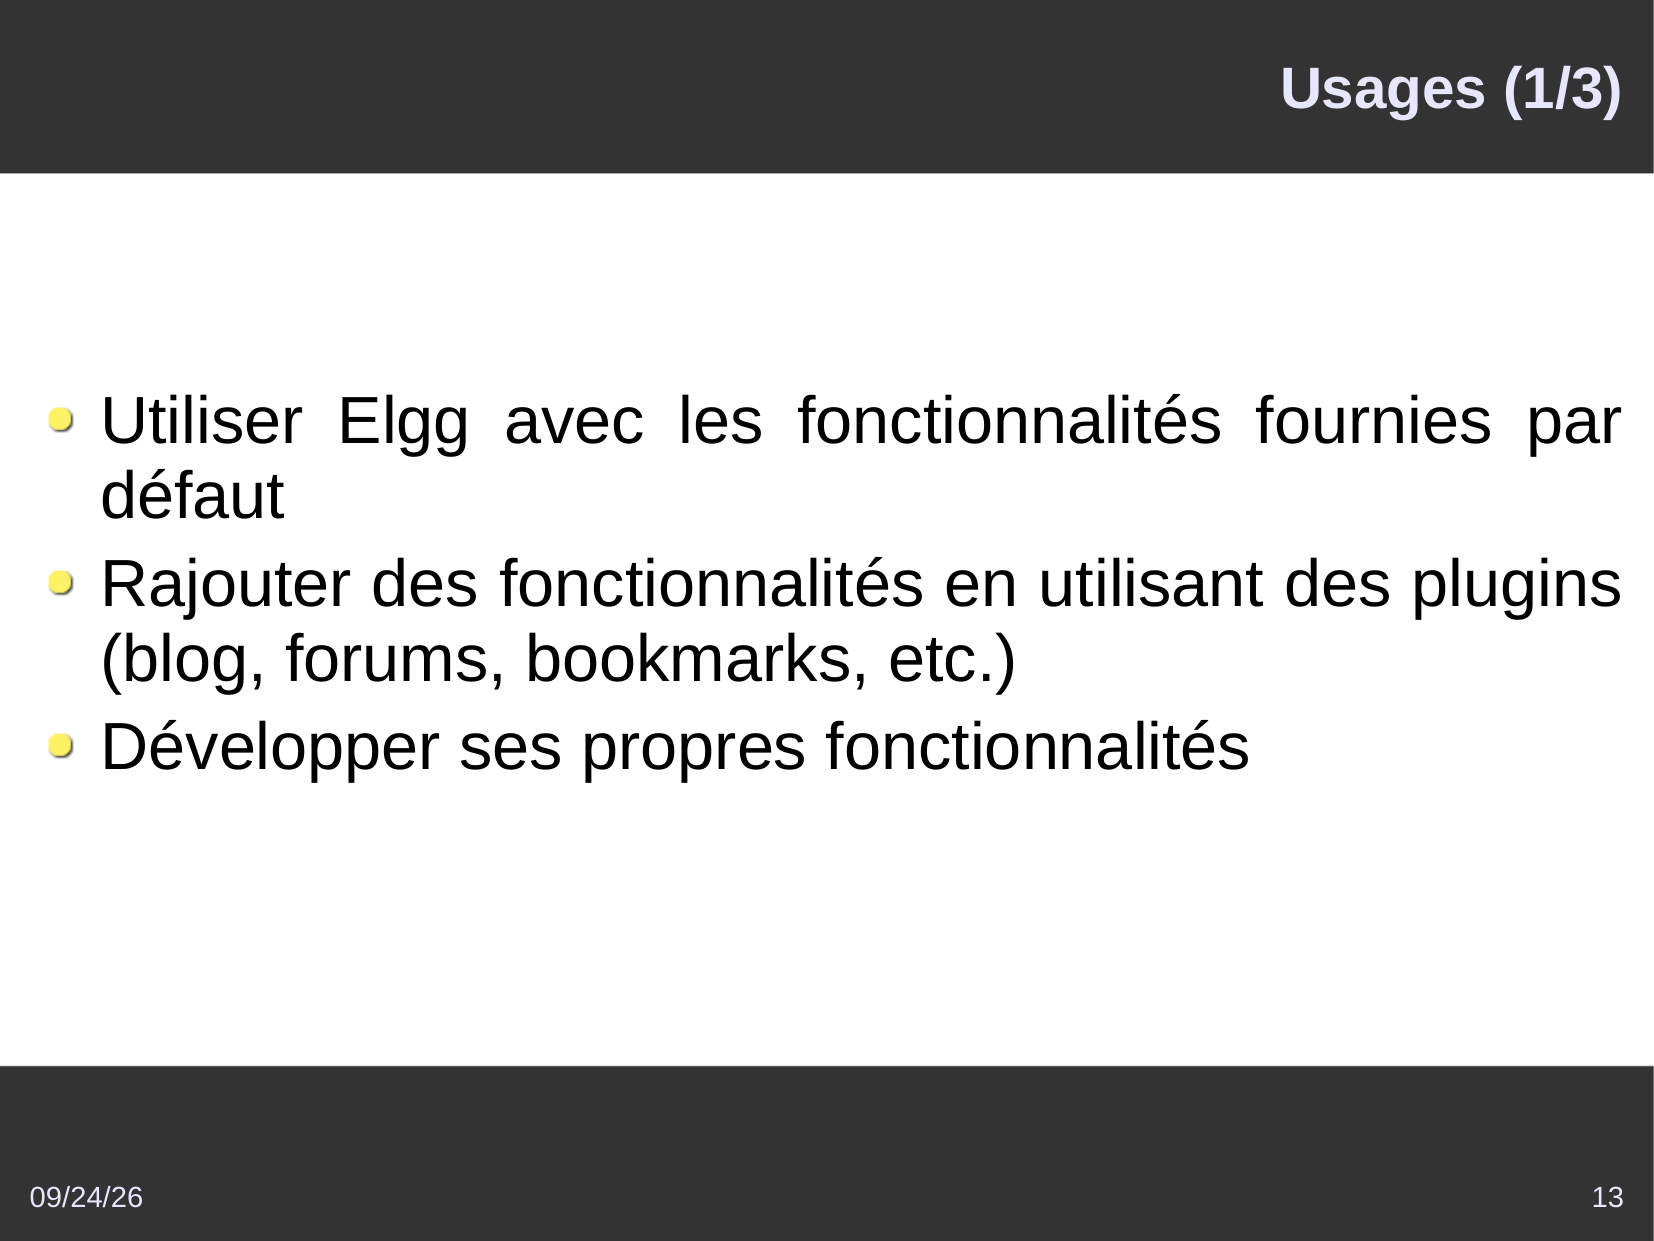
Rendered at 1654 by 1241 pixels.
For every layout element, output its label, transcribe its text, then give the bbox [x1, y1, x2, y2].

picture [0, 0, 1654, 1241]
list Utiliser Elgg avec les fonctionnalités fournies par défaut Rajouter des fonctionnalités en utilisant des plugins (blog, forums, bookmarks, etc.) Développer ses propres fonctionnalités [29, 206, 1625, 1034]
title Usages (1/3) [29, 29, 1625, 148]
